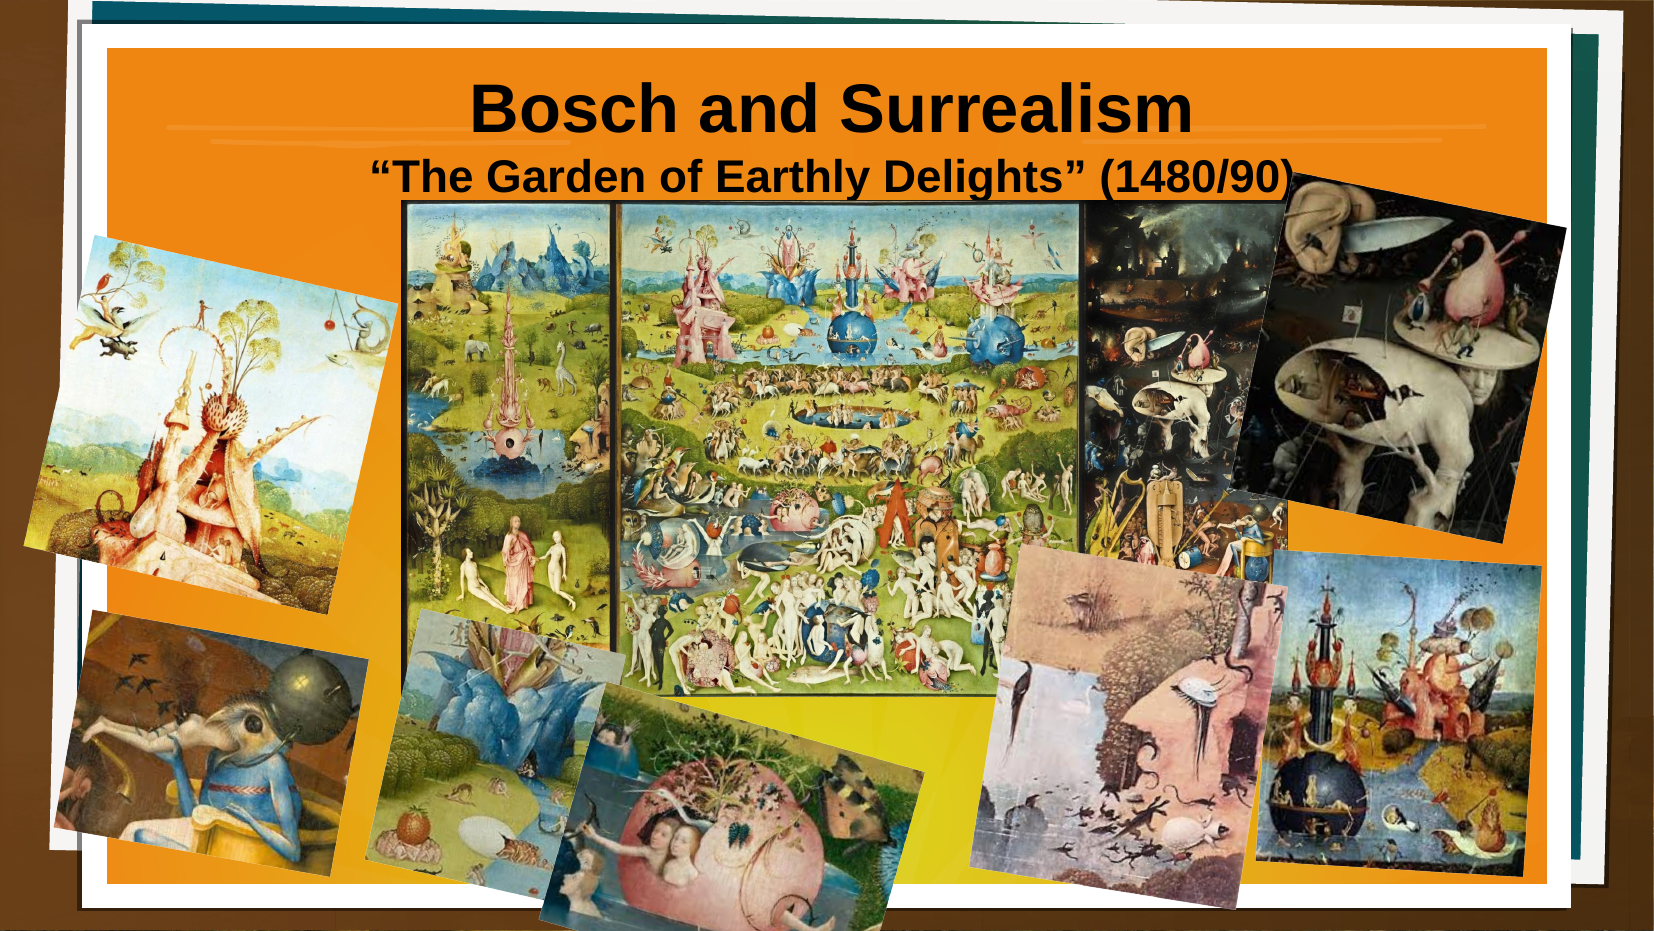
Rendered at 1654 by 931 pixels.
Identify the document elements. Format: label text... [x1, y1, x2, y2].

picture [53, 609, 369, 877]
title Bosch and Surrealism “The Garden of Earthly Delights” (1480/90) [106, 17, 1560, 249]
picture [23, 234, 398, 615]
picture [364, 171, 1567, 931]
